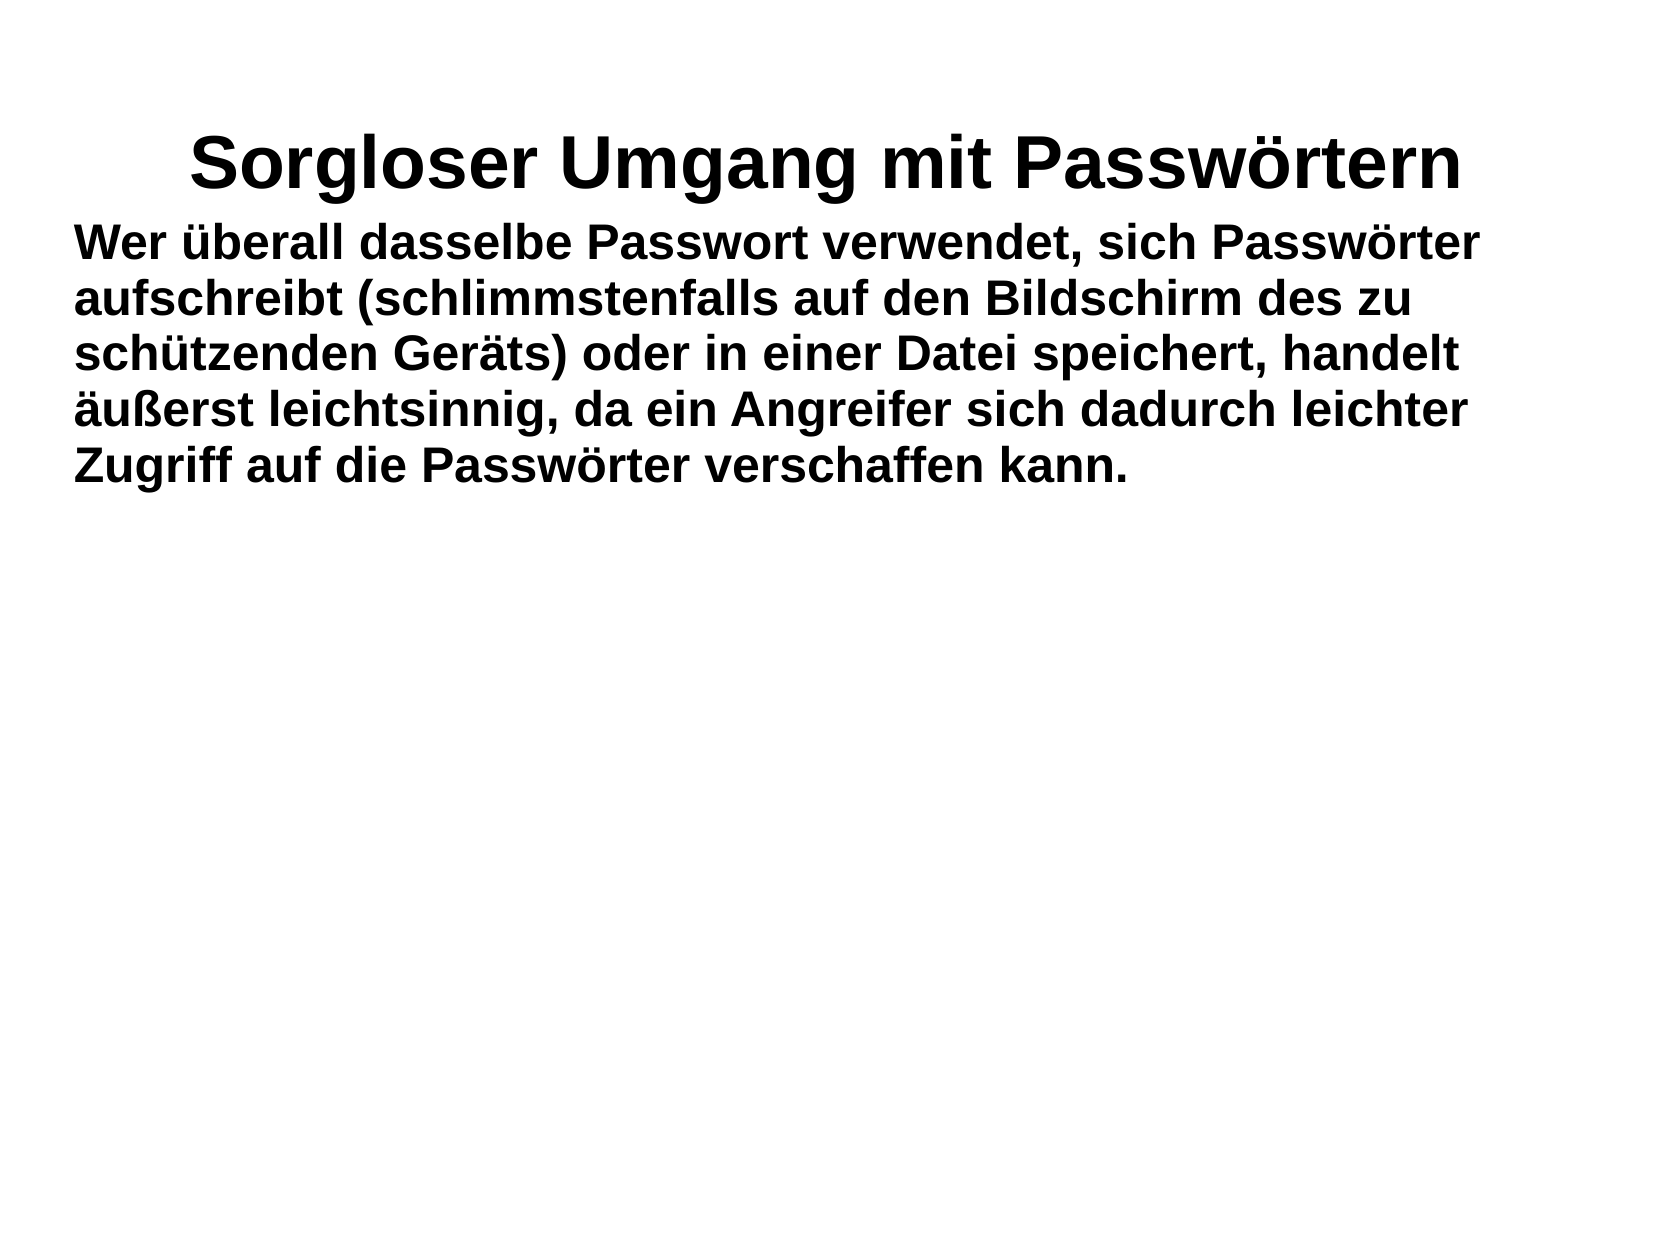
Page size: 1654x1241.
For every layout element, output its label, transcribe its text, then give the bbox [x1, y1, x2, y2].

title Sorgloser Umgang mit Passwörtern [88, 88, 1565, 206]
text_box Wer überall dasselbe Passwort verwendet, sich Passwörter aufschreibt (schlimmstenfalls auf den Bildschirm des zu schützenden Geräts) oder in einer Datei speichert, handelt äußerst leichtsinnig, da ein Angreifer sich dadurch leichter Zugriff auf die Passwörter verschaffen kann. [59, 206, 1595, 501]
